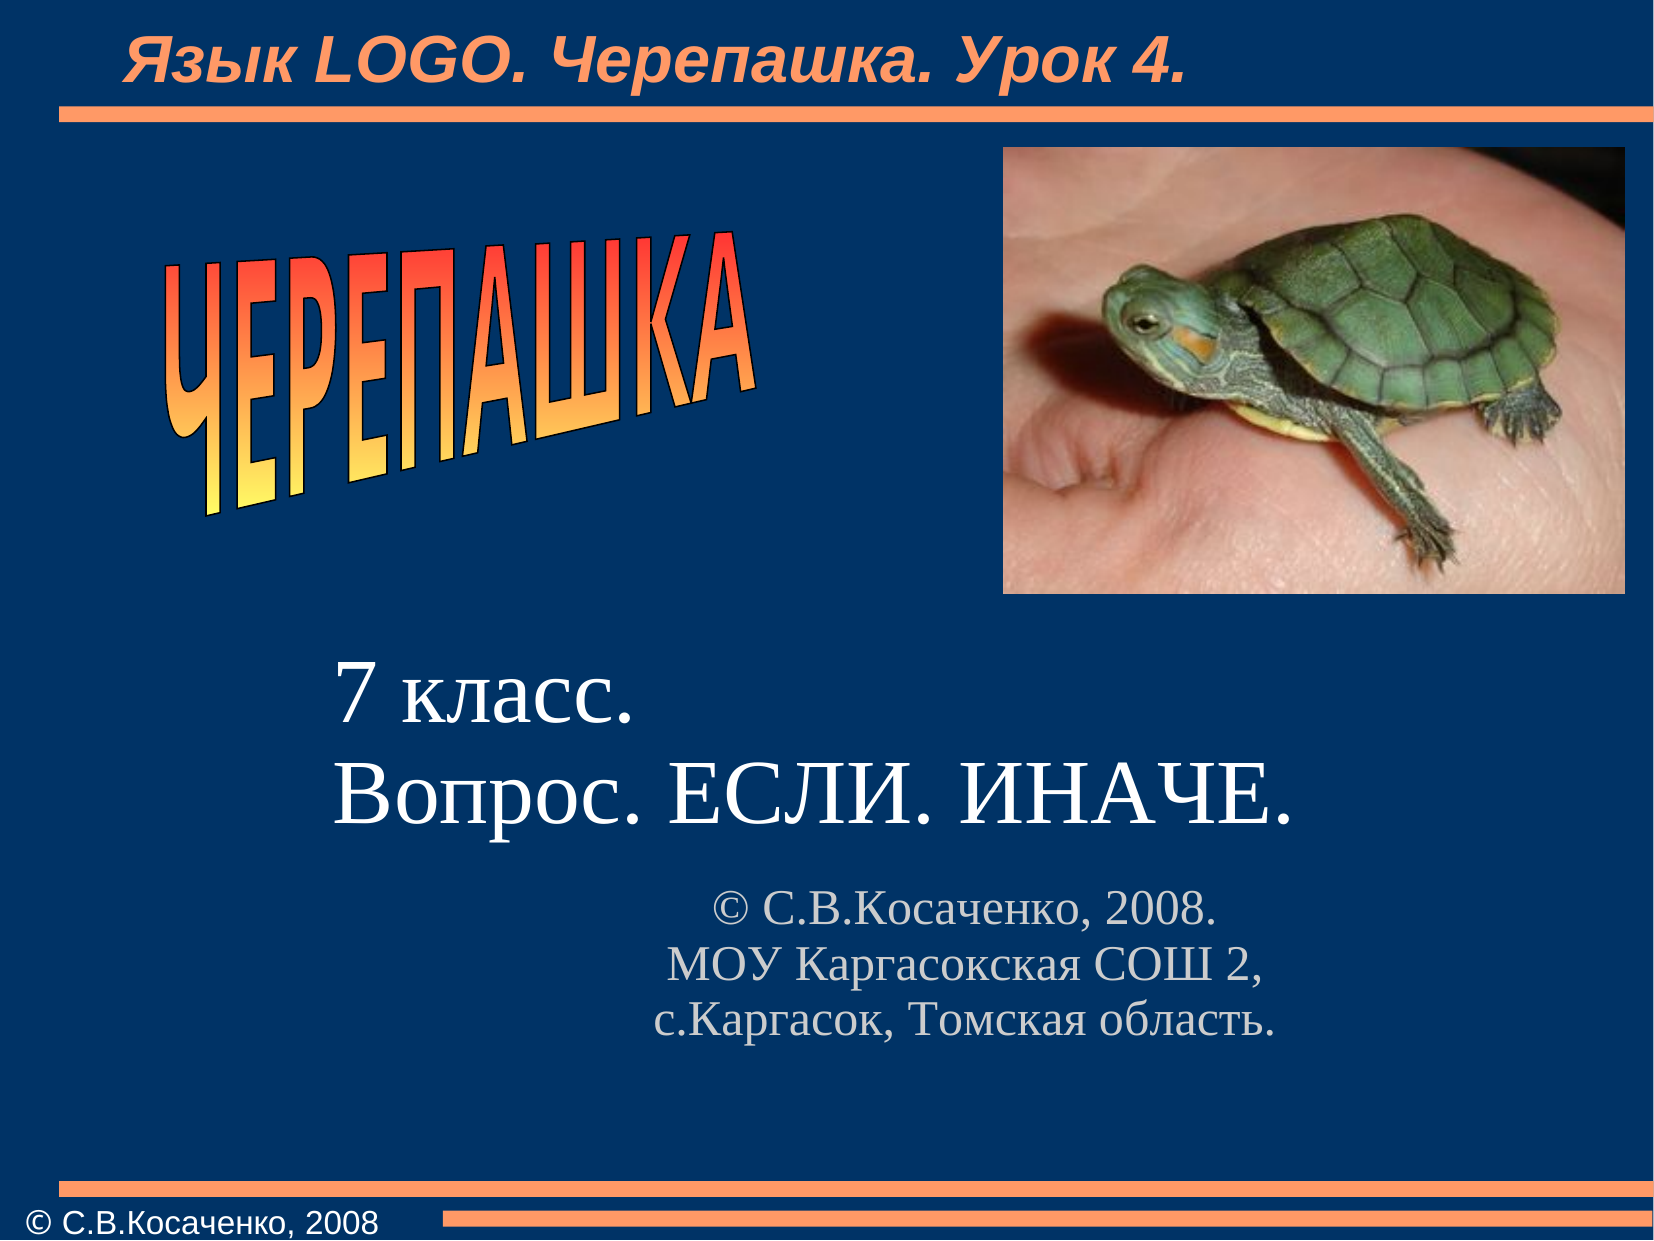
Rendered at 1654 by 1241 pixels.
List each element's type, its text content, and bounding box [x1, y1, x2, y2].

text_box ЧЕРЕПАШКА [237, 259, 276, 509]
text_box ЧЕРЕПАШКА [535, 238, 620, 440]
picture [1003, 147, 1625, 594]
subtitle 7 класс. Вопрос. ЕСЛИ. ИНАЧЕ. © С.В.Косаченко, 2008. МОУ Каргасокская СОШ 2, с.Каргасок, Томская область. [297, 562, 1597, 1124]
text_box ЧЕРЕПАШКА [462, 244, 528, 457]
title Язык LOGO. Черепашка. Урок 4. [123, 0, 1536, 119]
text_box ЧЕРЕПАШКА [348, 252, 387, 483]
text_box ЧЕРЕПАШКА [289, 256, 336, 497]
text_box ЧЕРЕПАШКА [400, 248, 454, 471]
text_box ЧЕРЕПАШКА [165, 262, 221, 516]
text_box ЧЕРЕПАШКА [636, 231, 756, 416]
